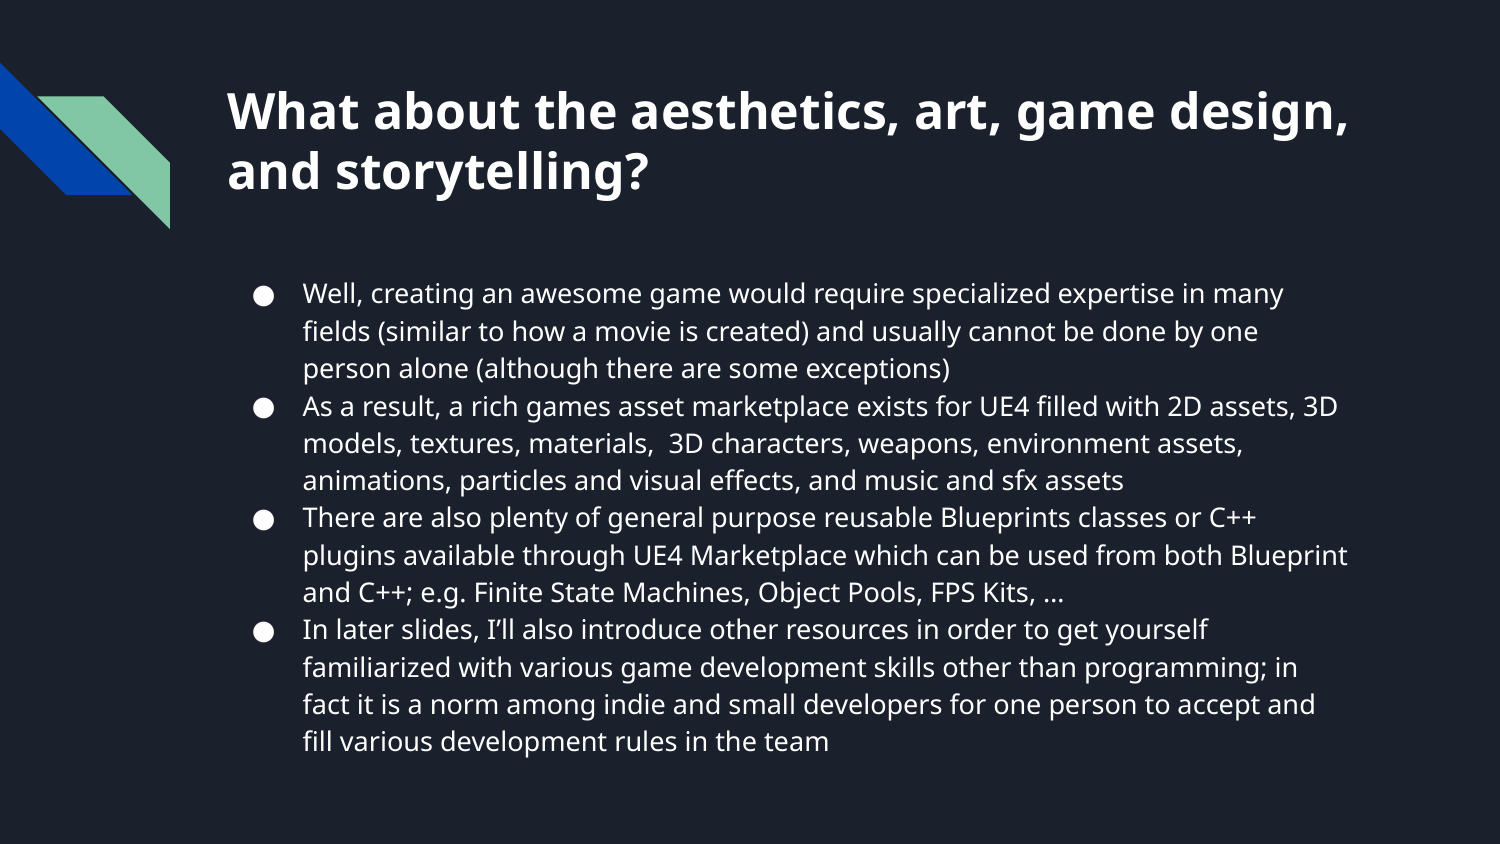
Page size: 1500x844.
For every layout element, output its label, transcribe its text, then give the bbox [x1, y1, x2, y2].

text_box Well, creating an awesome game would require specialized expertise in many fields (similar to how a movie is created) and usually cannot be done by one person alone (although there are some exceptions) As a result, a rich games asset marketplace exists for UE4 filled with 2D assets, 3D models, textures, materials, 3D characters, weapons, environment assets, animations, particles and visual effects, and music and sfx assets There are also plenty of general purpose reusable Blueprints classes or C++ plugins available through UE4 Marketplace which can be used from both Blueprint and C++; e.g. Finite State Machines, Object Pools, FPS Kits, … In later slides, I’ll also introduce other resources in order to get yourself familiarized with various game development skills other than programming; in fact it is a norm among indie and small developers for one person to accept and fill various development rules in the team [212, 257, 1368, 735]
text_box What about the aesthetics, art, game design, and storytelling? [212, 64, 1368, 215]
